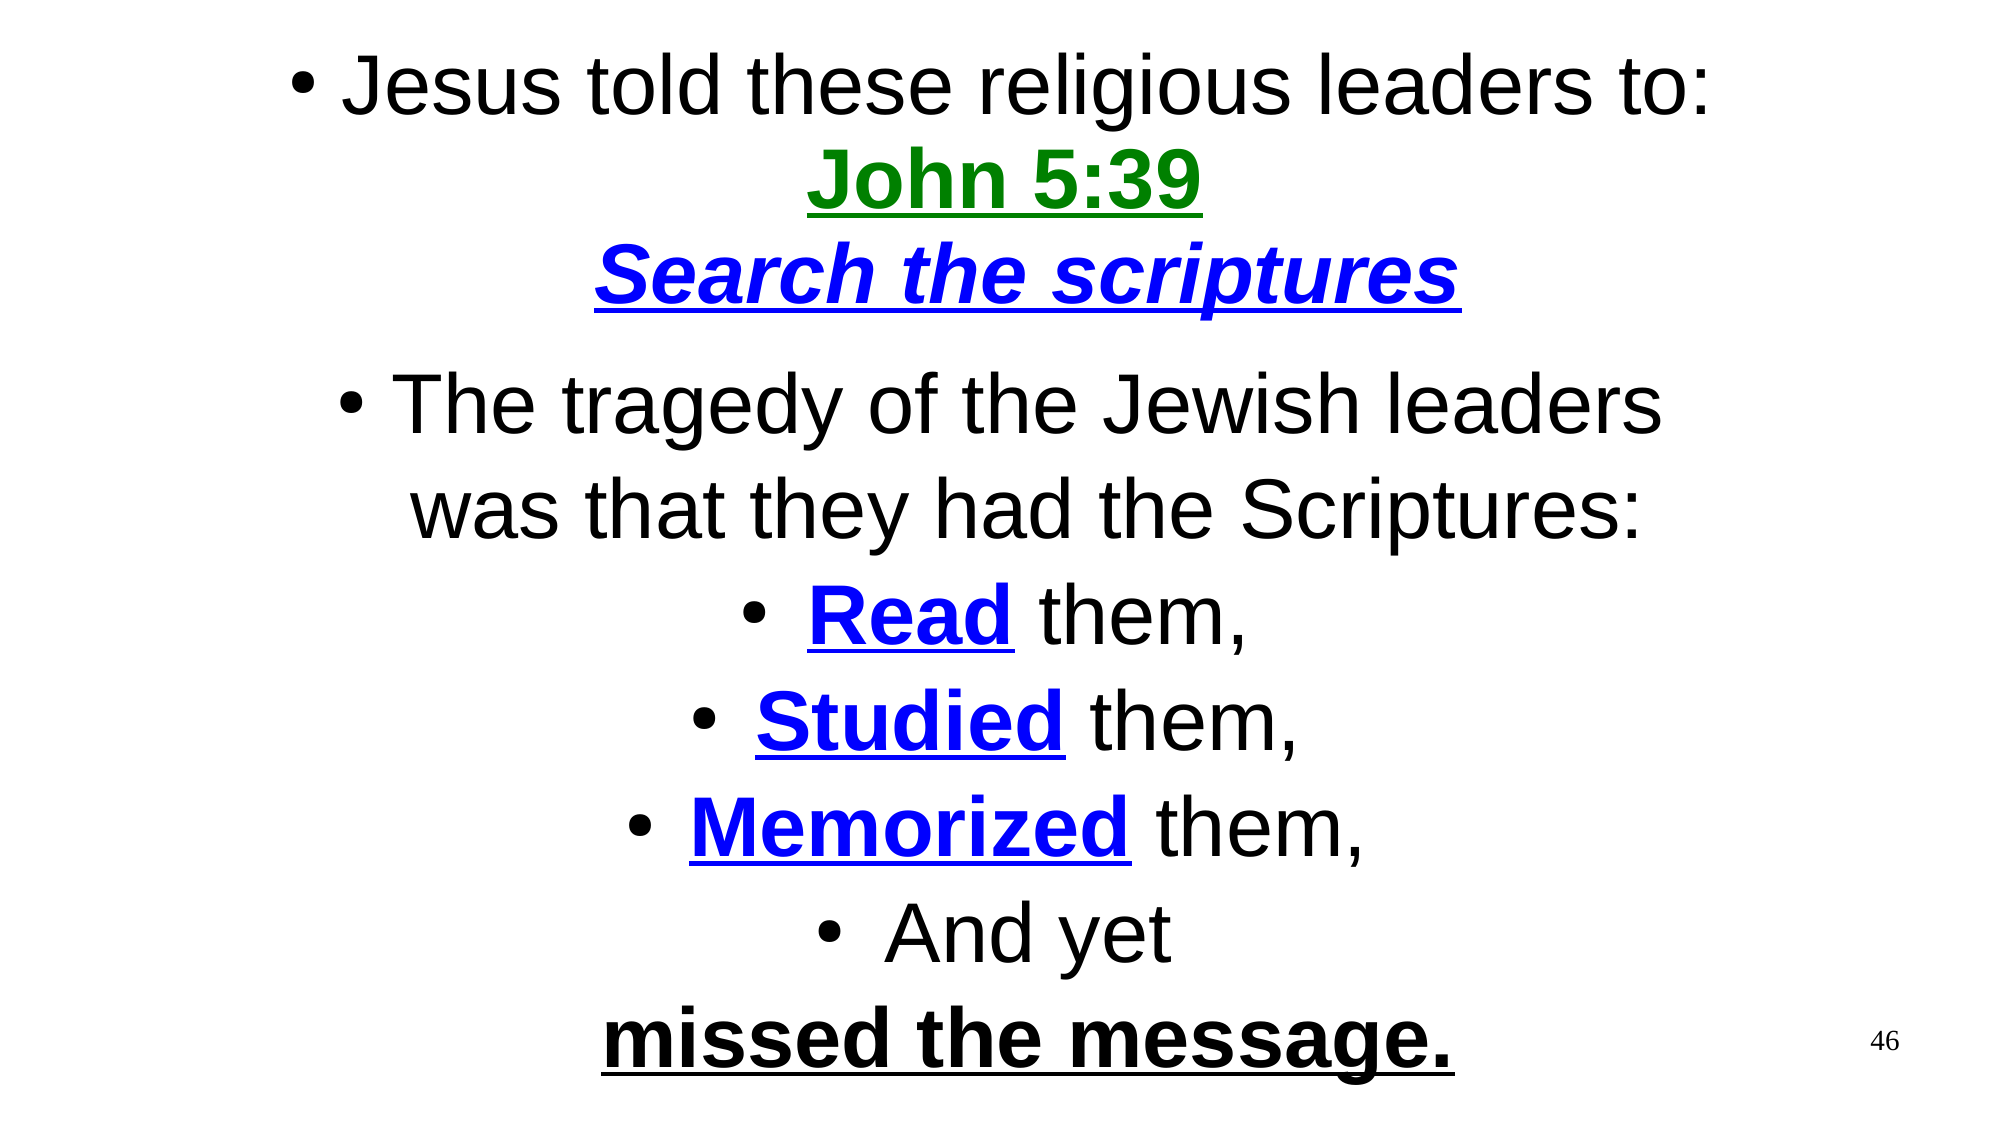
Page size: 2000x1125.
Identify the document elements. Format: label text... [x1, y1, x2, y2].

list Jesus told these religious leaders to: John 5:39 Search the scriptures The tragedy of the Jewish leaders was that they had the Scriptures: Read them, Studied them, Memorized them, And yet missed the message. [37, 37, 1951, 1088]
